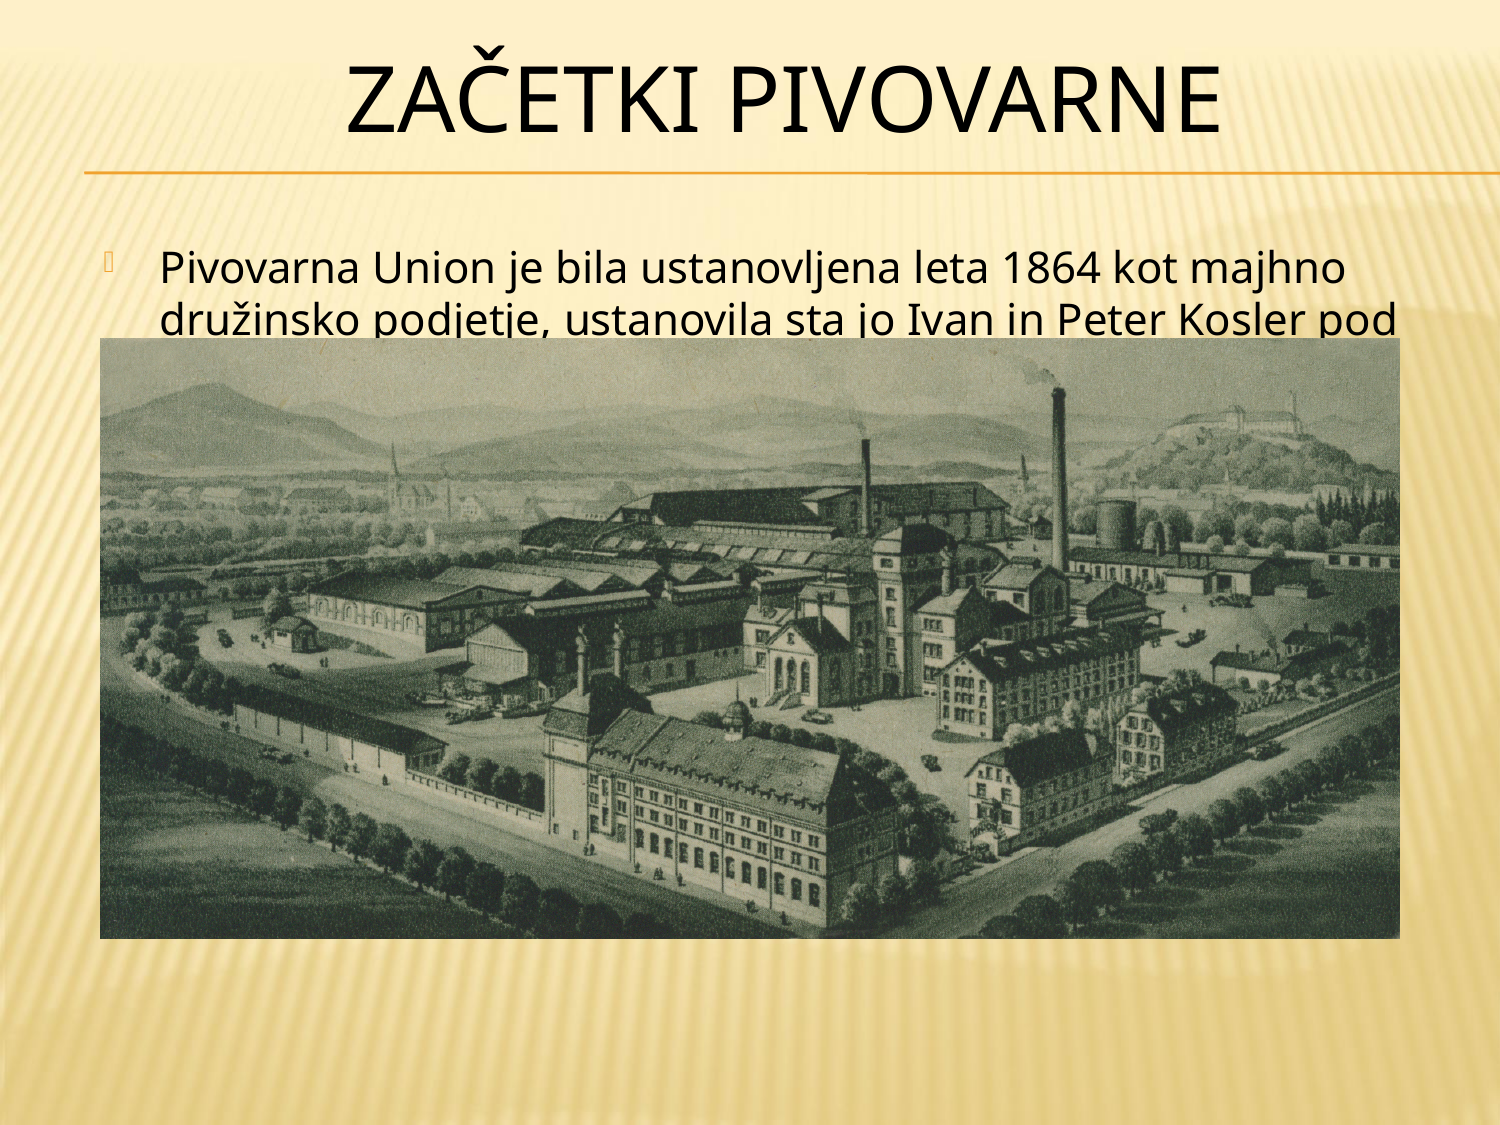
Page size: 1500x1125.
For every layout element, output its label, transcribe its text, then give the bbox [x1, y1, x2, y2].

picture [0, 0, 1500, 1125]
title ZAČETKI PIVOVARNE [147, 30, 1423, 161]
list Pivovarna Union je bila ustanovljena leta 1864 kot majhno družinsko podjetje, ustanovila sta jo Ivan in Peter Kosler pod imenom Pivovarna Kosler. Zaradi povečevanja prodaje in velikega potencialnega trga Avstro-Ogrske, sta brata Kosler leta 1909, ob pomoči kreditnega zavoda za trgovino in industrijo na Dunaju, ustanovila Delniško družbo Pivovarne Union, ki je poleg Pivovarne Kosler združevala še pivovarne Reininghaus A.G. in Puntigam iz Gradca in Goss pri Leobnu. [88, 231, 1425, 988]
